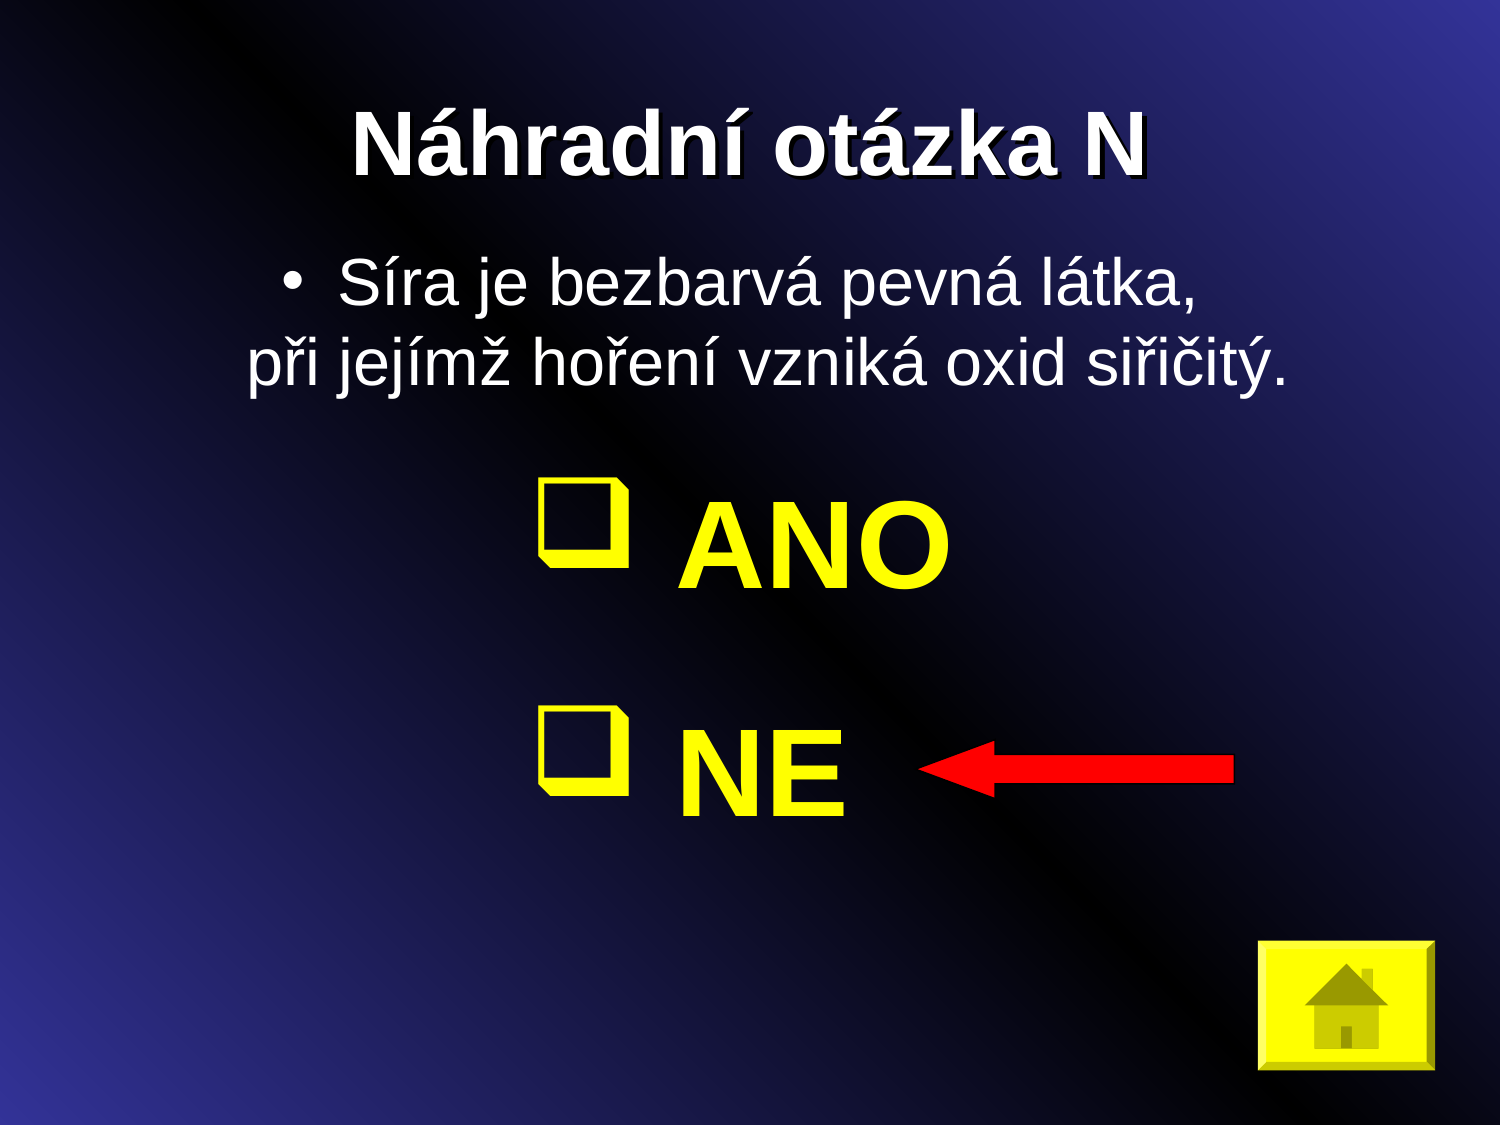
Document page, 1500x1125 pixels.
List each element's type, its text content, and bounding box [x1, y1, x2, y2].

list Síra je bezbarvá pevná látka, při jejímž hoření vzniká oxid siřičitý. [75, 231, 1426, 421]
text_box ANO NE [513, 456, 1011, 850]
text_box [1259, 940, 1436, 1071]
title Náhradní otázka N [75, 45, 1426, 231]
text_box [915, 739, 1235, 799]
